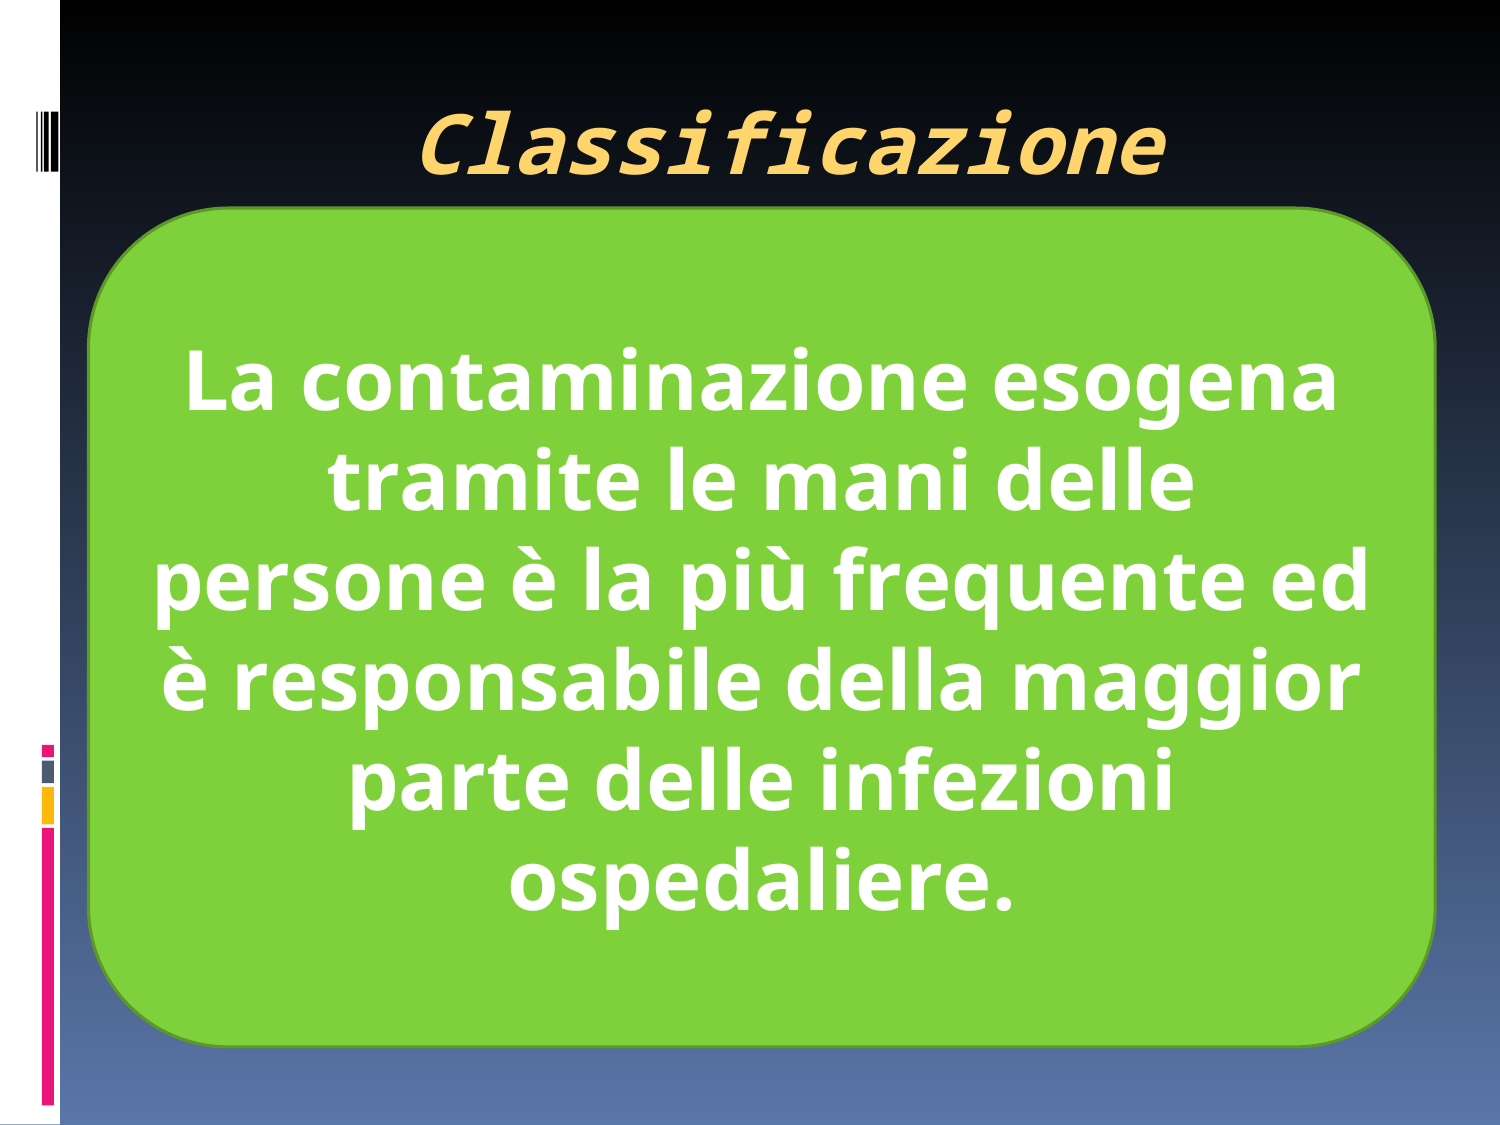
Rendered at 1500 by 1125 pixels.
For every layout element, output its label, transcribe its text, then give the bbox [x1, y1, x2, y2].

title Classificazione [150, 84, 1426, 235]
text_box La contaminazione esogena tramite le mani delle persone è la più frequente ed è responsabile della maggior parte delle infezioni ospedaliere. [88, 208, 1436, 1047]
